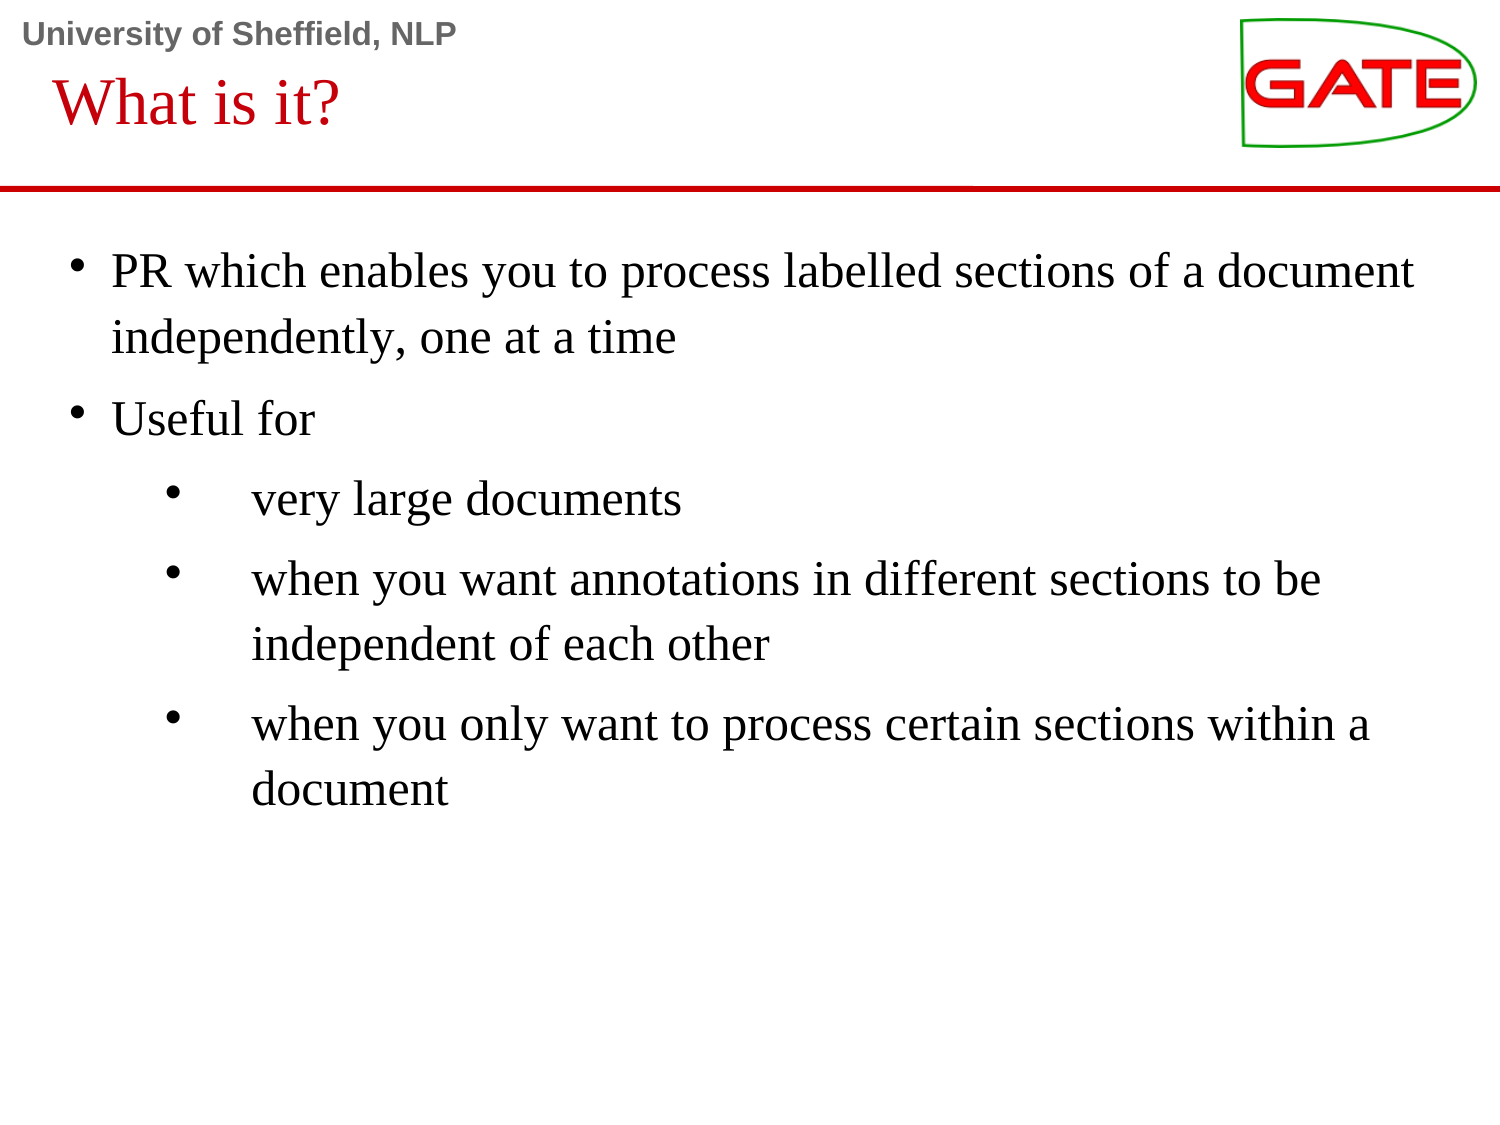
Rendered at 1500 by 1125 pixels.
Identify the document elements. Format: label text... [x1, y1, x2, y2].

title What is it? [37, 0, 1379, 203]
picture [1379, 18, 1477, 148]
list PR which enables you to process labelled sections of a document independently, one at a time Useful for very large documents when you want annotations in different sections to be independent of each other when you only want to process certain sections within a document [0, 224, 1477, 1093]
